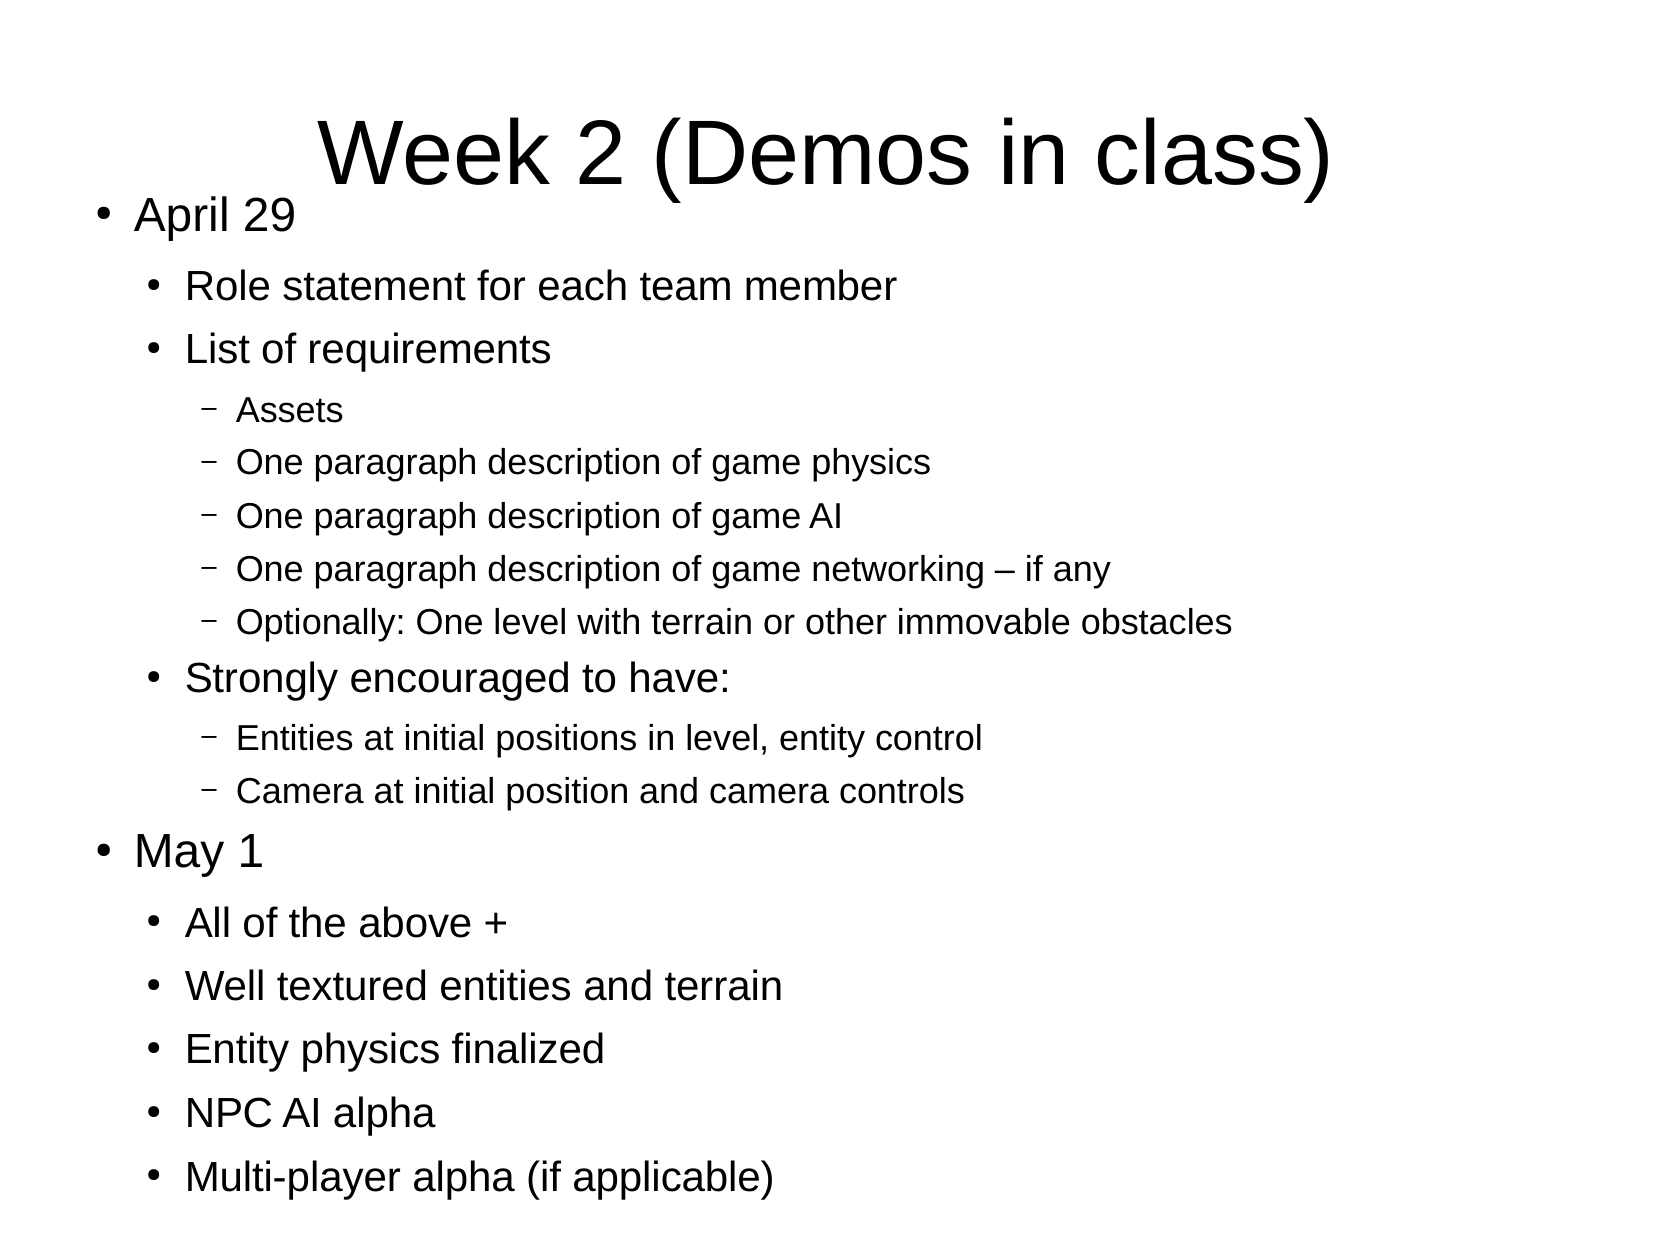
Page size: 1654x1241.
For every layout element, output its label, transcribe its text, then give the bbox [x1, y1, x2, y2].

title Week 2 (Demos in class) [82, 56, 1571, 187]
list April 29 Role statement for each team member List of requirements Assets One paragraph description of game physics One paragraph description of game AI One paragraph description of game networking – if any Optionally: One level with terrain or other immovable obstacles Strongly encouraged to have: Entities at initial positions in level, entity control Camera at initial position and camera controls May 1 All of the above + Well textured entities and terrain Entity physics finalized NPC AI alpha Multi-player alpha (if applicable) [82, 187, 1571, 1201]
